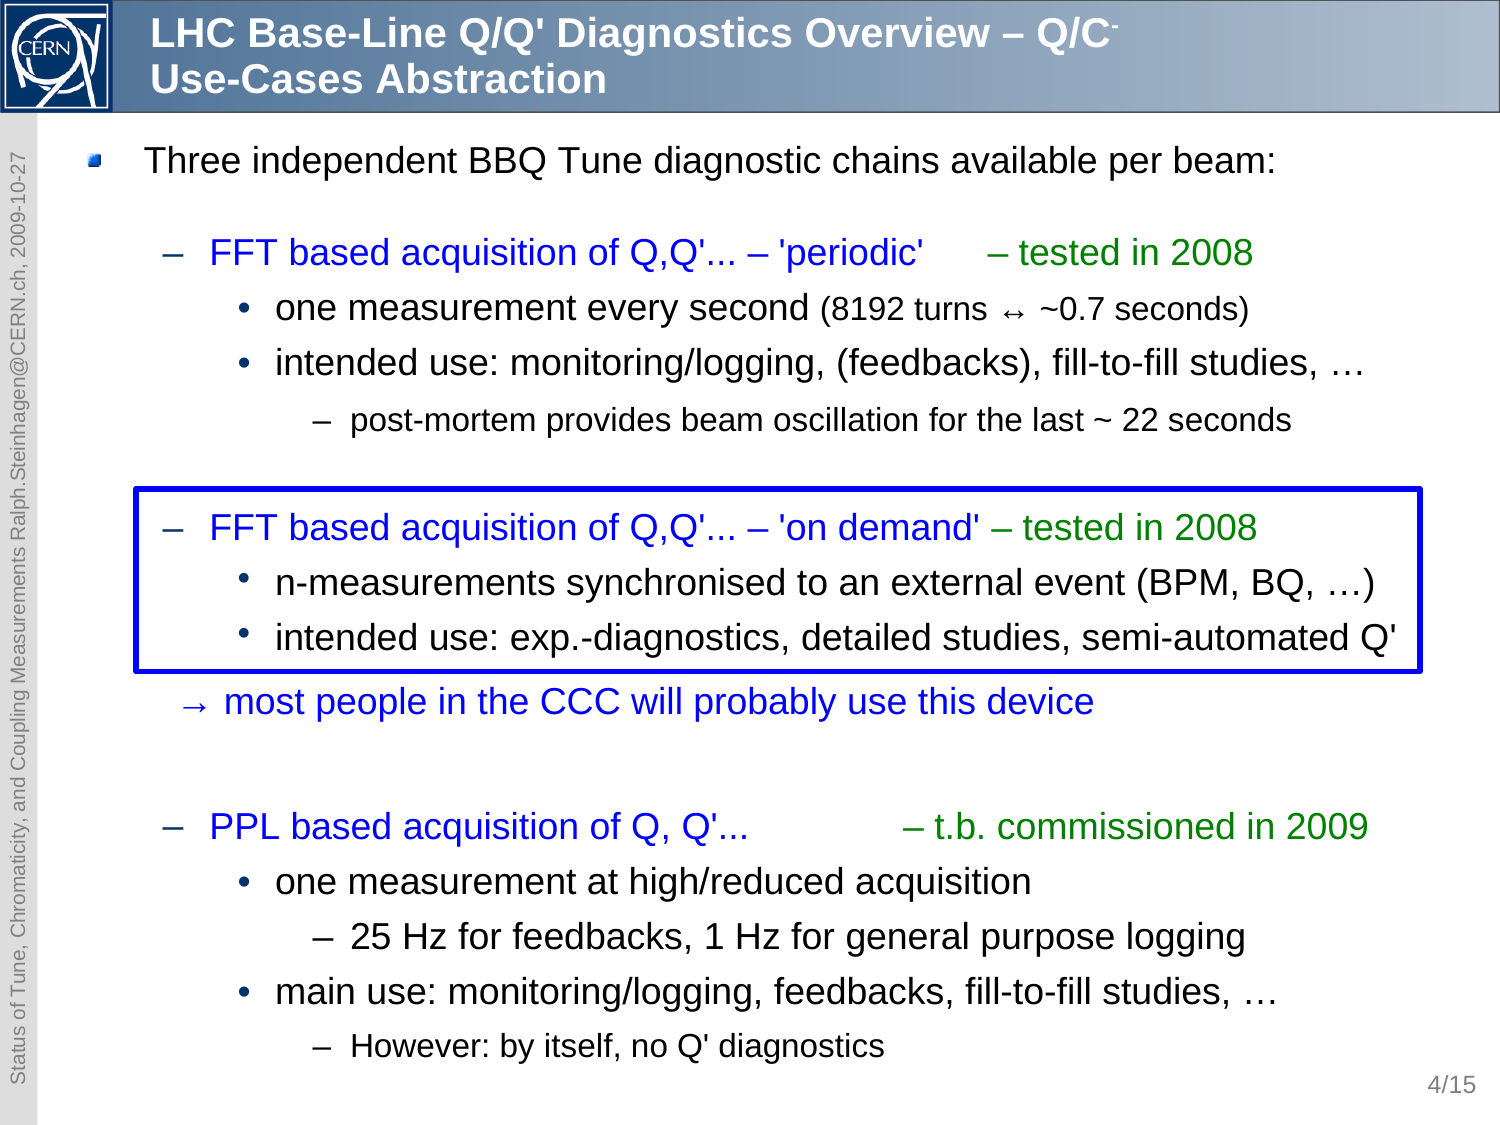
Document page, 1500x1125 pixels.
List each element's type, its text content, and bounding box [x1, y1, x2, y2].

text_box → most people in the CCC will probably use this device [175, 679, 1124, 723]
list Three independent BBQ Tune diagnostic chains available per beam: FFT based acquisition of Q,Q'... – 'periodic' – tested in 2008 one measurement every second (8192 turns ↔ ~0.7 seconds) intended use: monitoring/logging, (feedbacks), fill-to-fill studies, … post-mortem provides beam oscillation for the last ~ 22 seconds FFT based acquisition of Q,Q'... – 'on demand' – tested in 2008 n-measurements synchronised to an external event (BPM, BQ, …) intended use: exp.-diagnostics, detailed studies, semi-automated Q' PPL based acquisition of Q, Q'... – t.b. commissioned in 2009 one measurement at high/reduced acquisition 25 Hz for feedbacks, 1 Hz for general purpose logging main use: monitoring/logging, feedbacks, fill-to-fill studies, … However: by itself, no Q' diagnostics [87, 137, 1438, 1065]
title LHC Base-Line Q/Q' Diagnostics Overview – Q/C- Use-Cases Abstraction [150, 7, 1201, 106]
picture [0, 0, 113, 113]
